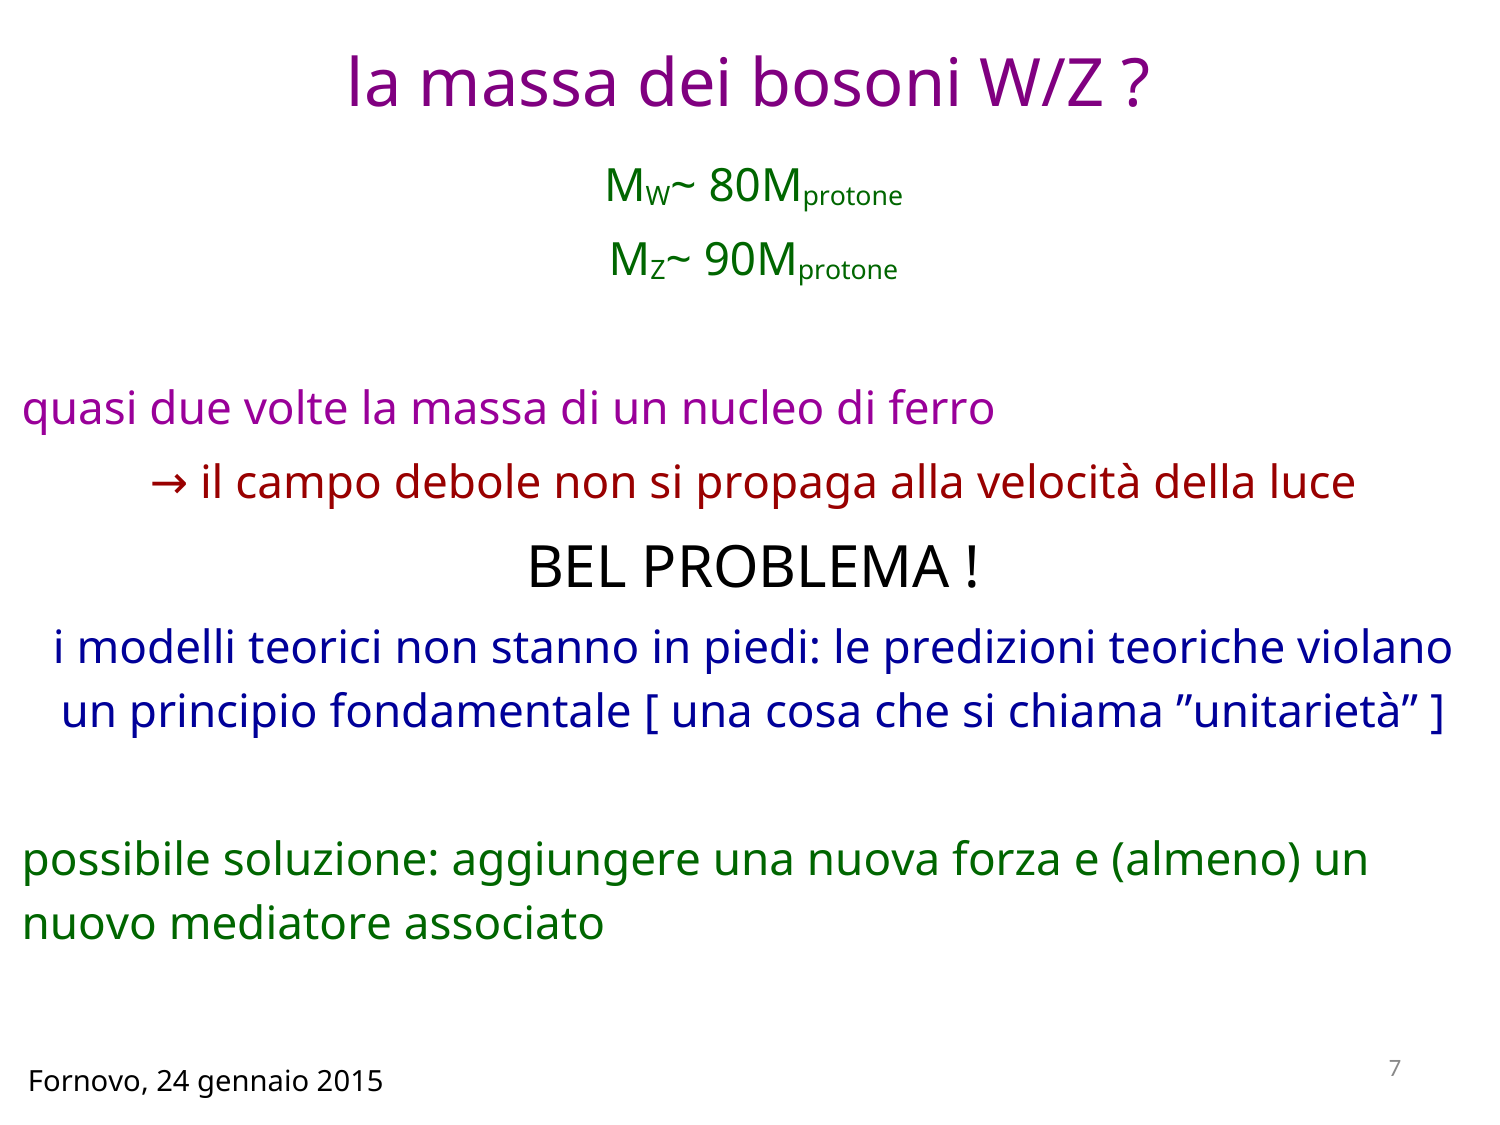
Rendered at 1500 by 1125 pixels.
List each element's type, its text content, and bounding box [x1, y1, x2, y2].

text_box <numero> [1074, 1042, 1417, 1095]
text_box la massa dei bosoni W/Z ? [75, 0, 1424, 148]
text_box MW~ 80Mprotone MZ~ 90Mprotone quasi due volte la massa di un nucleo di ferro → il campo debole non si propaga alla velocità della luce BEL PROBLEMA ! i modelli teorici non stanno in piedi: le predizioni teoriche violano un principio fondamentale [ una cosa che si chiama ”unitarietà” ] possibile soluzione: aggiungere una nuova forza e (almeno) un nuovo mediatore associato [6, 139, 1500, 1008]
